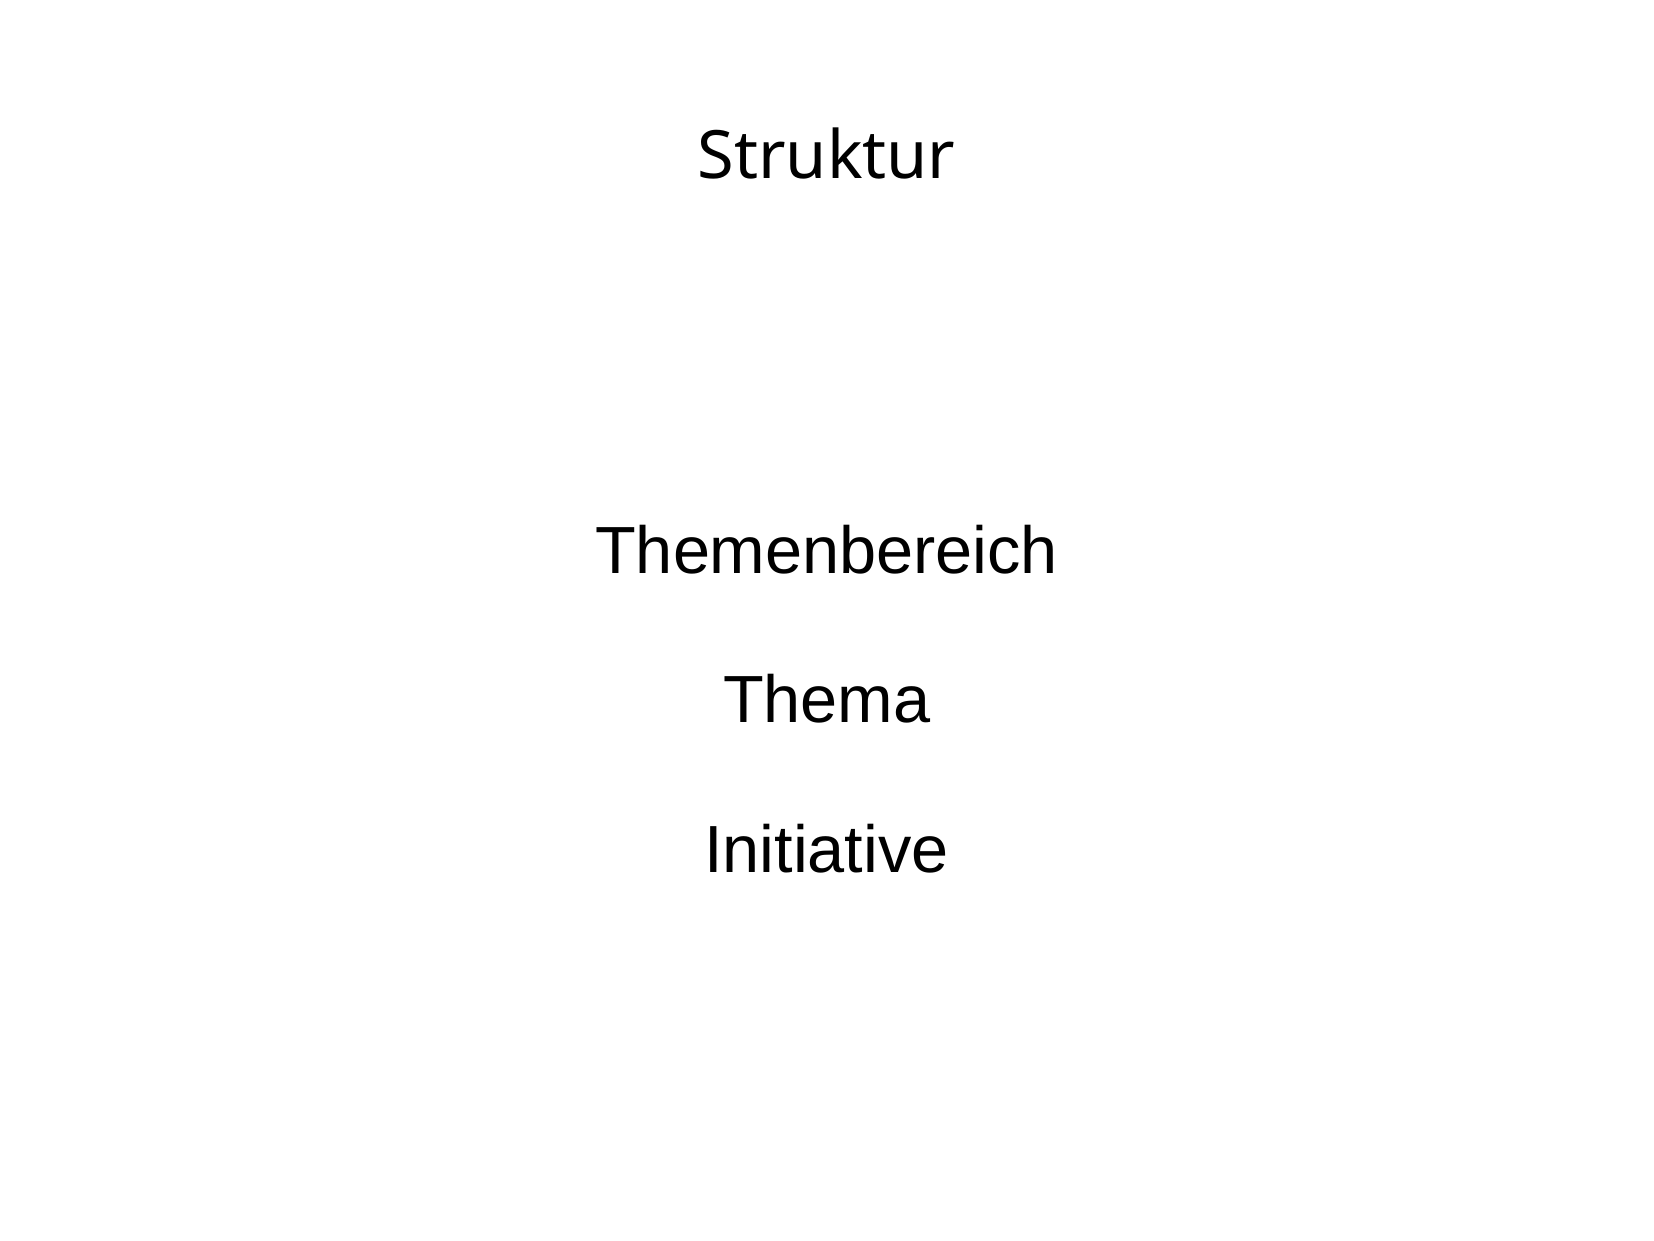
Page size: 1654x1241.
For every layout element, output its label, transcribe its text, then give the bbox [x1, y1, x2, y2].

subtitle Themenbereich Thema Initiative [82, 290, 1571, 1109]
title Struktur [82, 49, 1571, 257]
